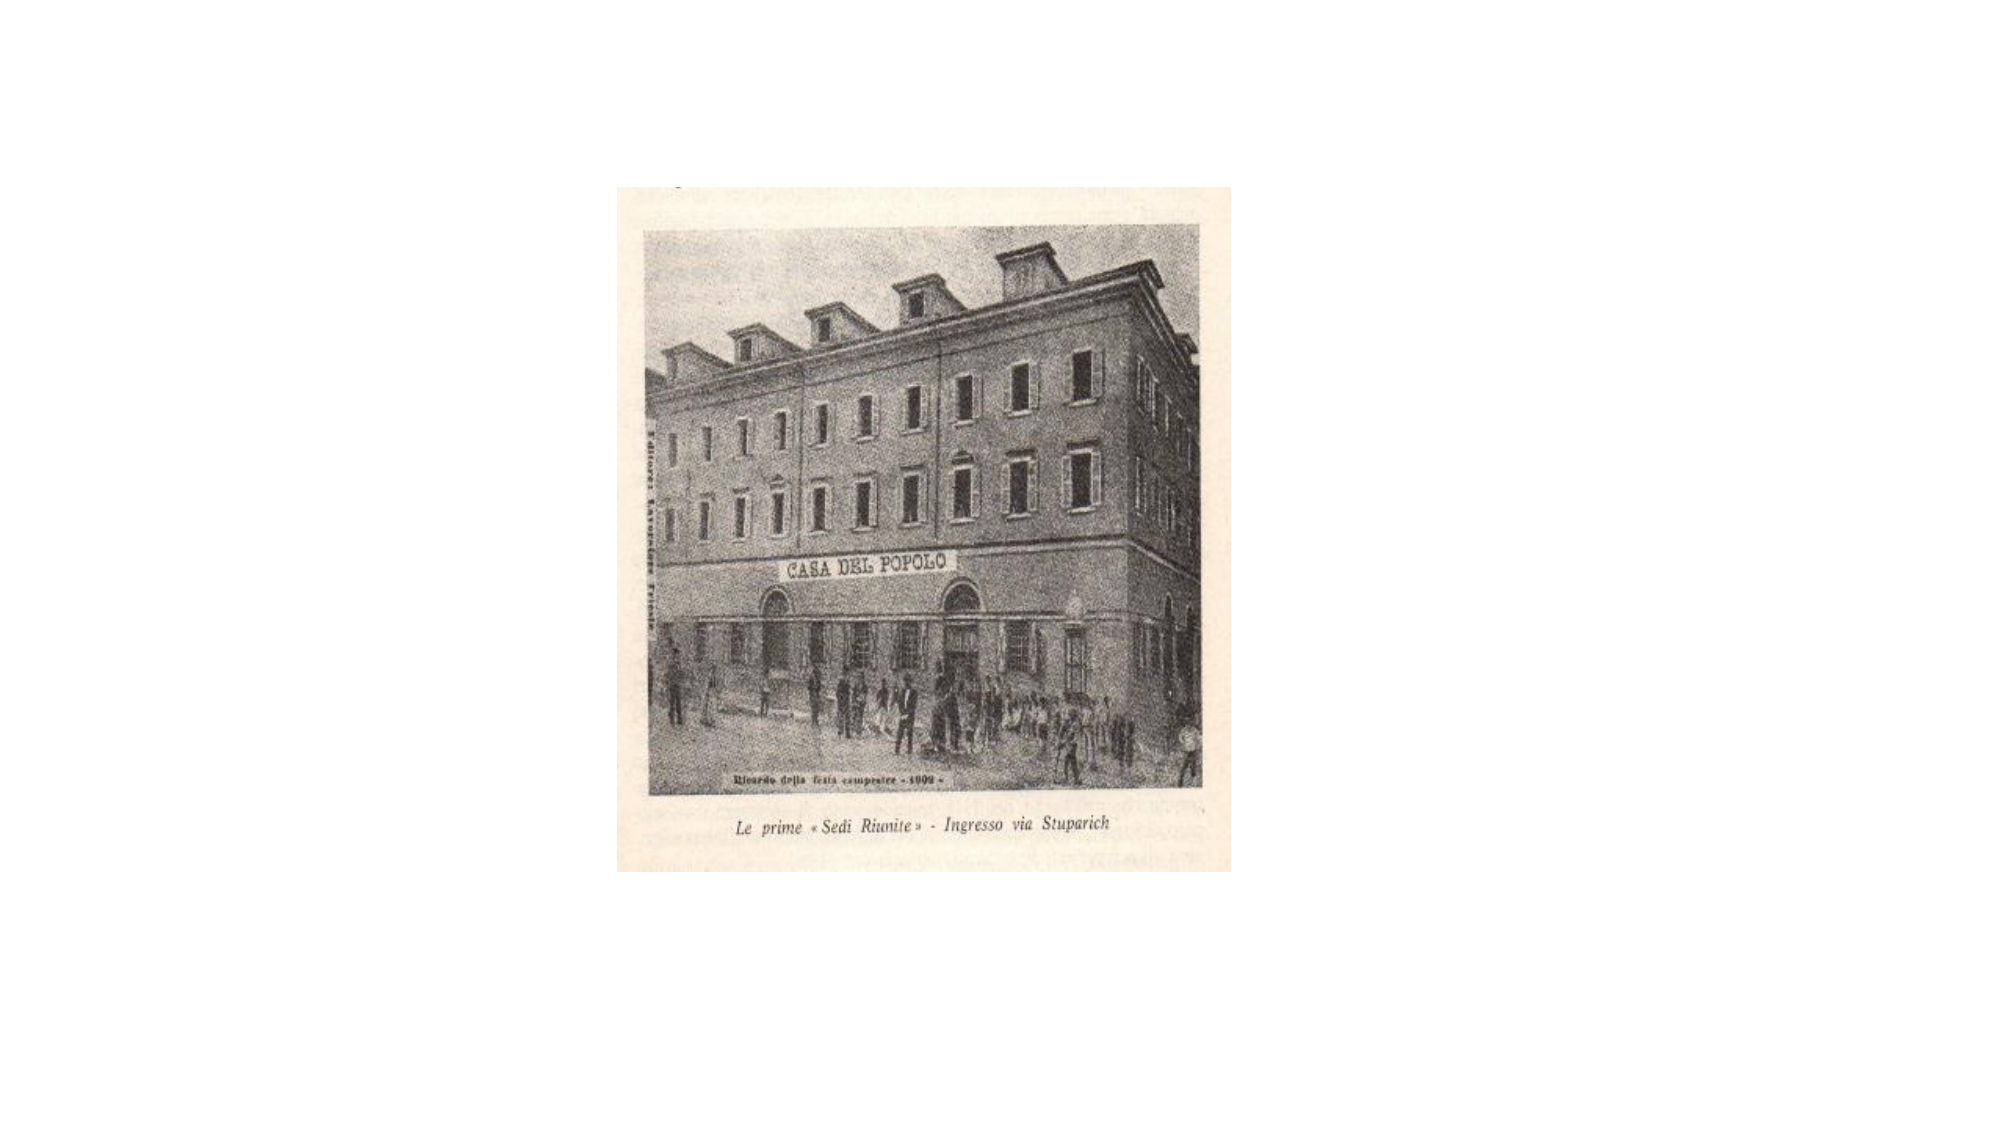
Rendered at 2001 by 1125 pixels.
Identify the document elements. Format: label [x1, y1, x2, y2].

picture [617, 187, 1231, 872]
